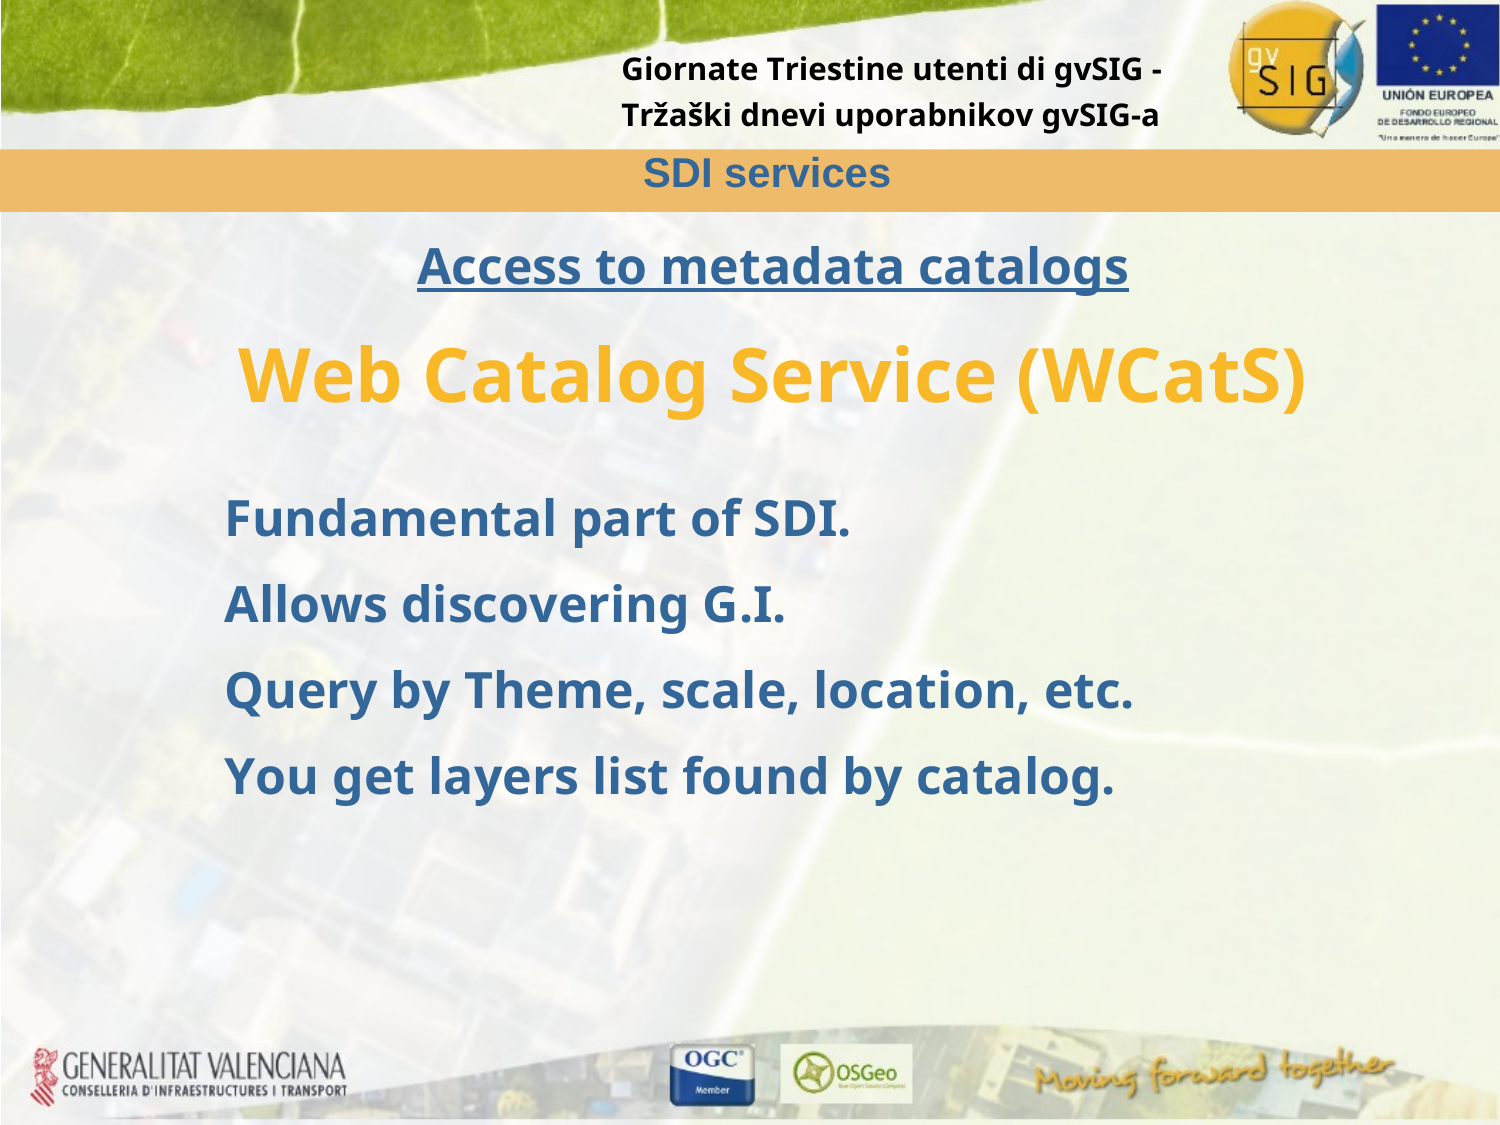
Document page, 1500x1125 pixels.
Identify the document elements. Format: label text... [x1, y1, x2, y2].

picture [1, 212, 1500, 1125]
text_box Fundamental part of SDI. Allows discovering G.I. Query by Theme, scale, location, etc. You get layers list found by catalog. [211, 482, 1247, 913]
picture [1, 0, 1500, 149]
text_box SDI services [145, 152, 1389, 208]
text_box Access to metadata catalogs Web Catalog Service (WCatS) [133, 245, 1413, 446]
